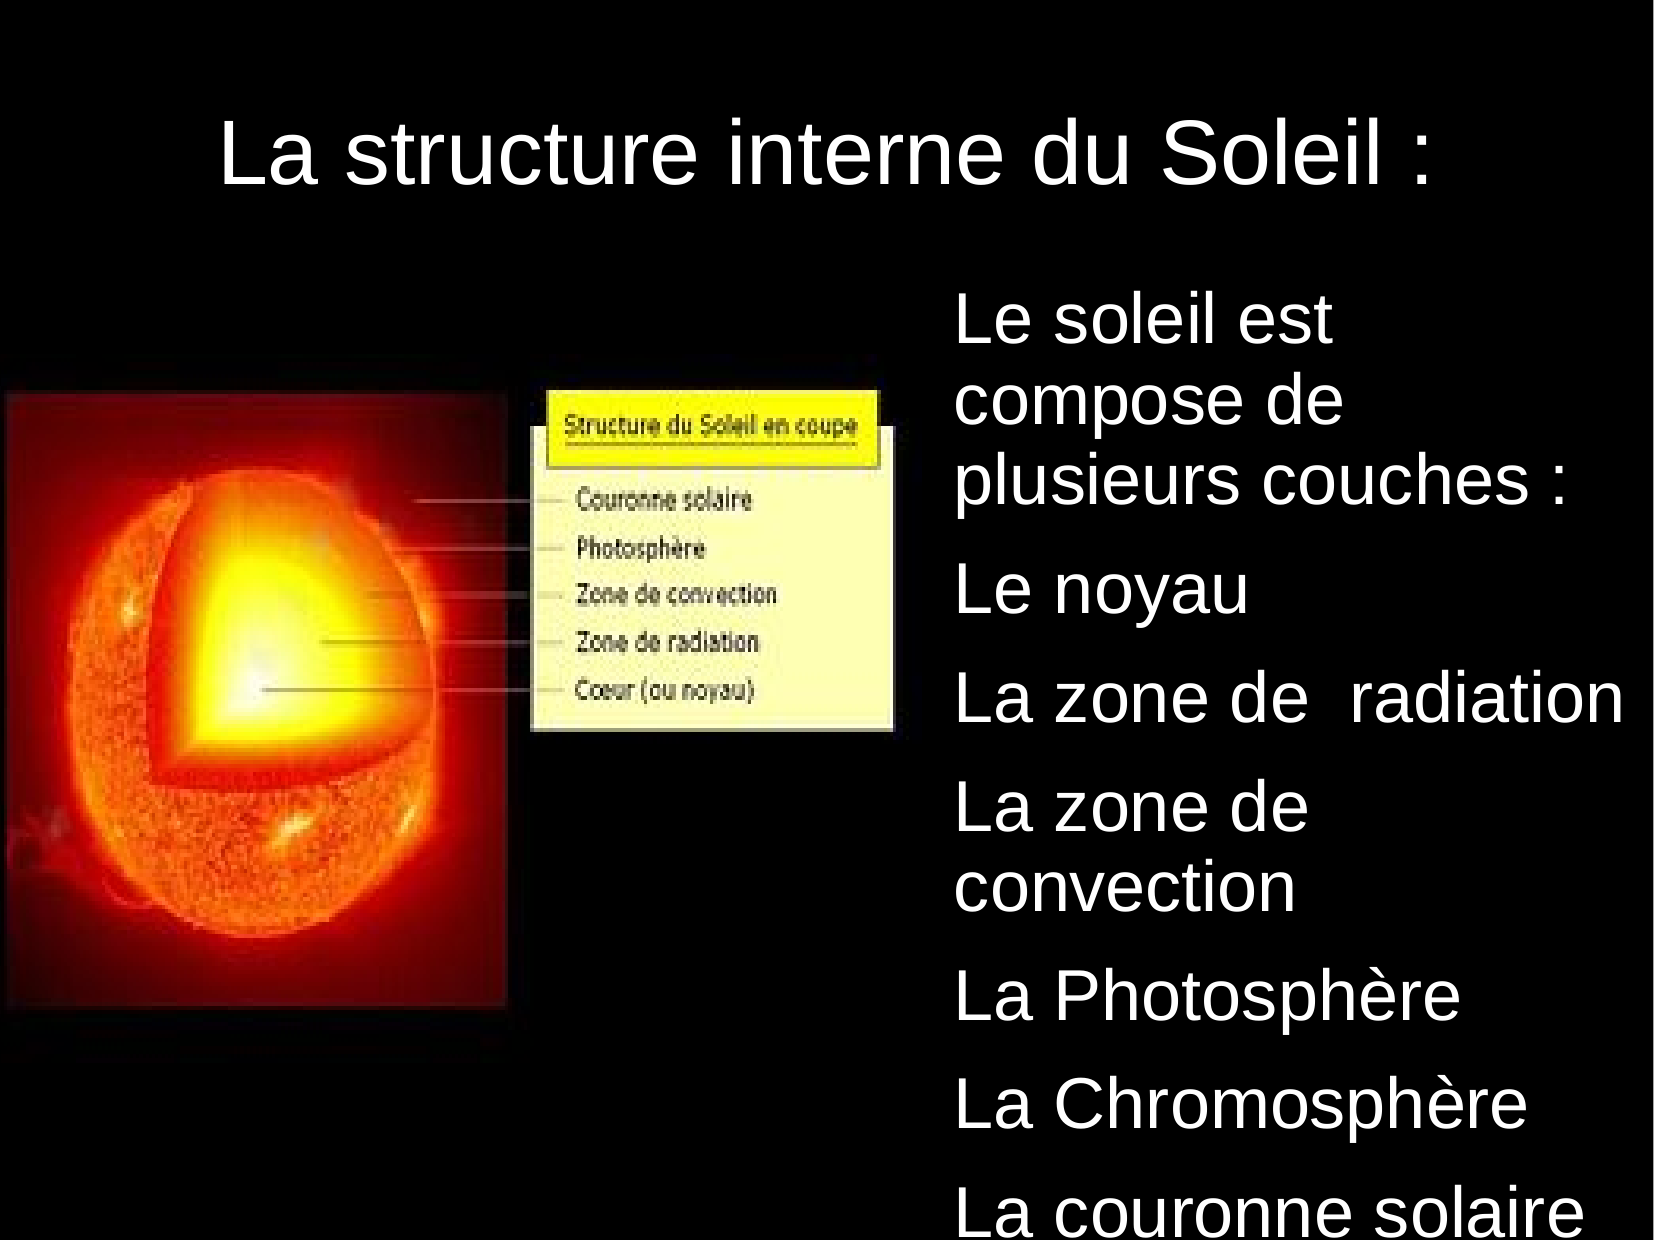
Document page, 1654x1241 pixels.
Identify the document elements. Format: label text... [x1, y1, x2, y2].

picture [0, 354, 885, 1063]
title La structure interne du Soleil : [82, 49, 1571, 257]
list Le soleil est compose de plusieurs couches : Le noyau La zone de radiation La zone de convection La Photosphère La Chromosphère La couronne solaire [885, 278, 1630, 1241]
